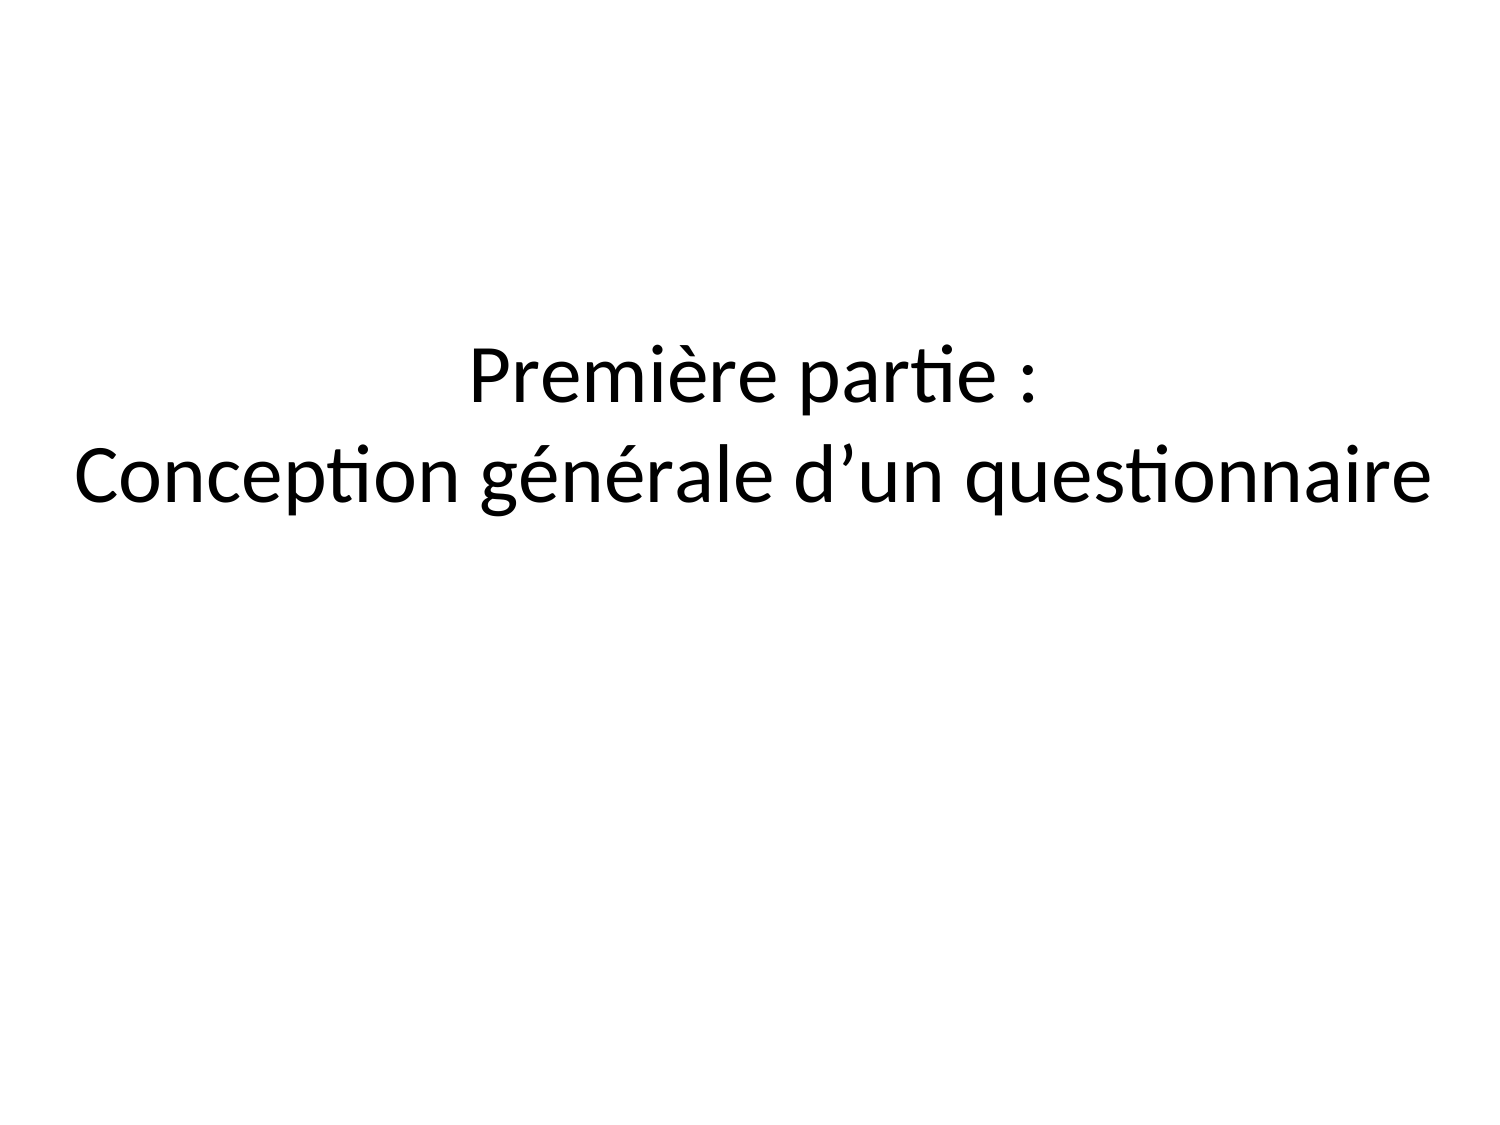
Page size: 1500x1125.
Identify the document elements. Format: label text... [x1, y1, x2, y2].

text_box Première partie : Conception générale d’un questionnaire [39, 311, 1469, 527]
